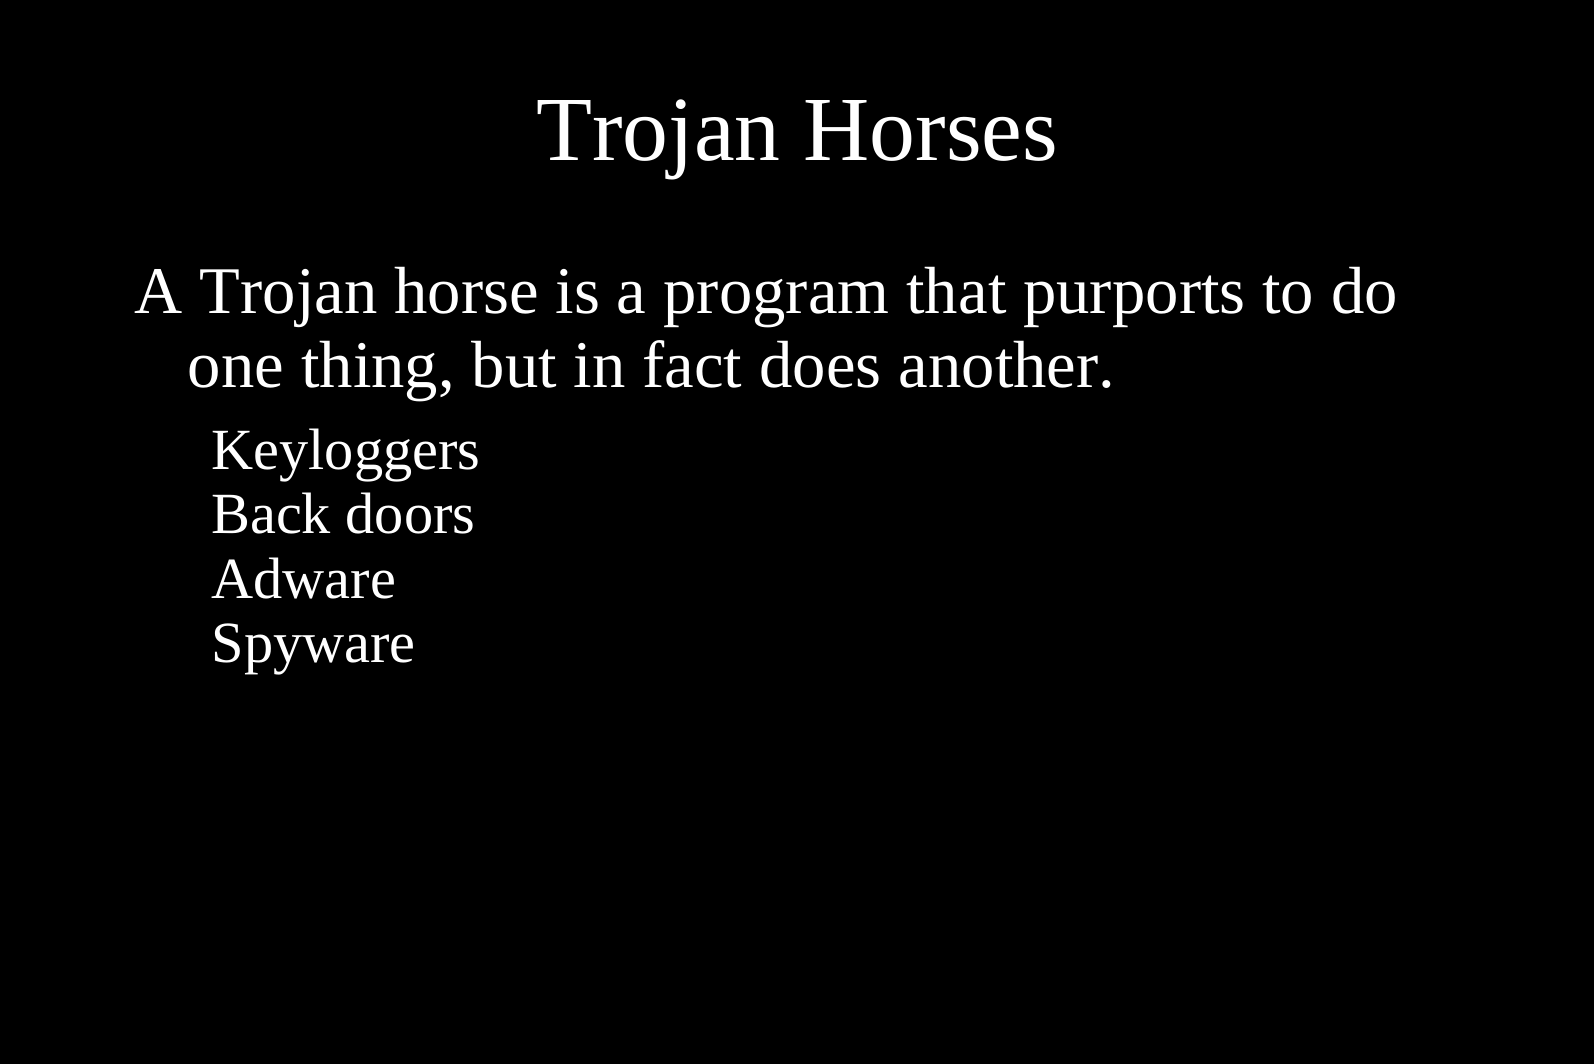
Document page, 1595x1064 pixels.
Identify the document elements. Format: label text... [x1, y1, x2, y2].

title Trojan Horses [117, 40, 1479, 219]
list A Trojan horse is a program that purports to do one thing, but in fact does another. Keyloggers Back doors Adware Spyware [117, 254, 1479, 1064]
